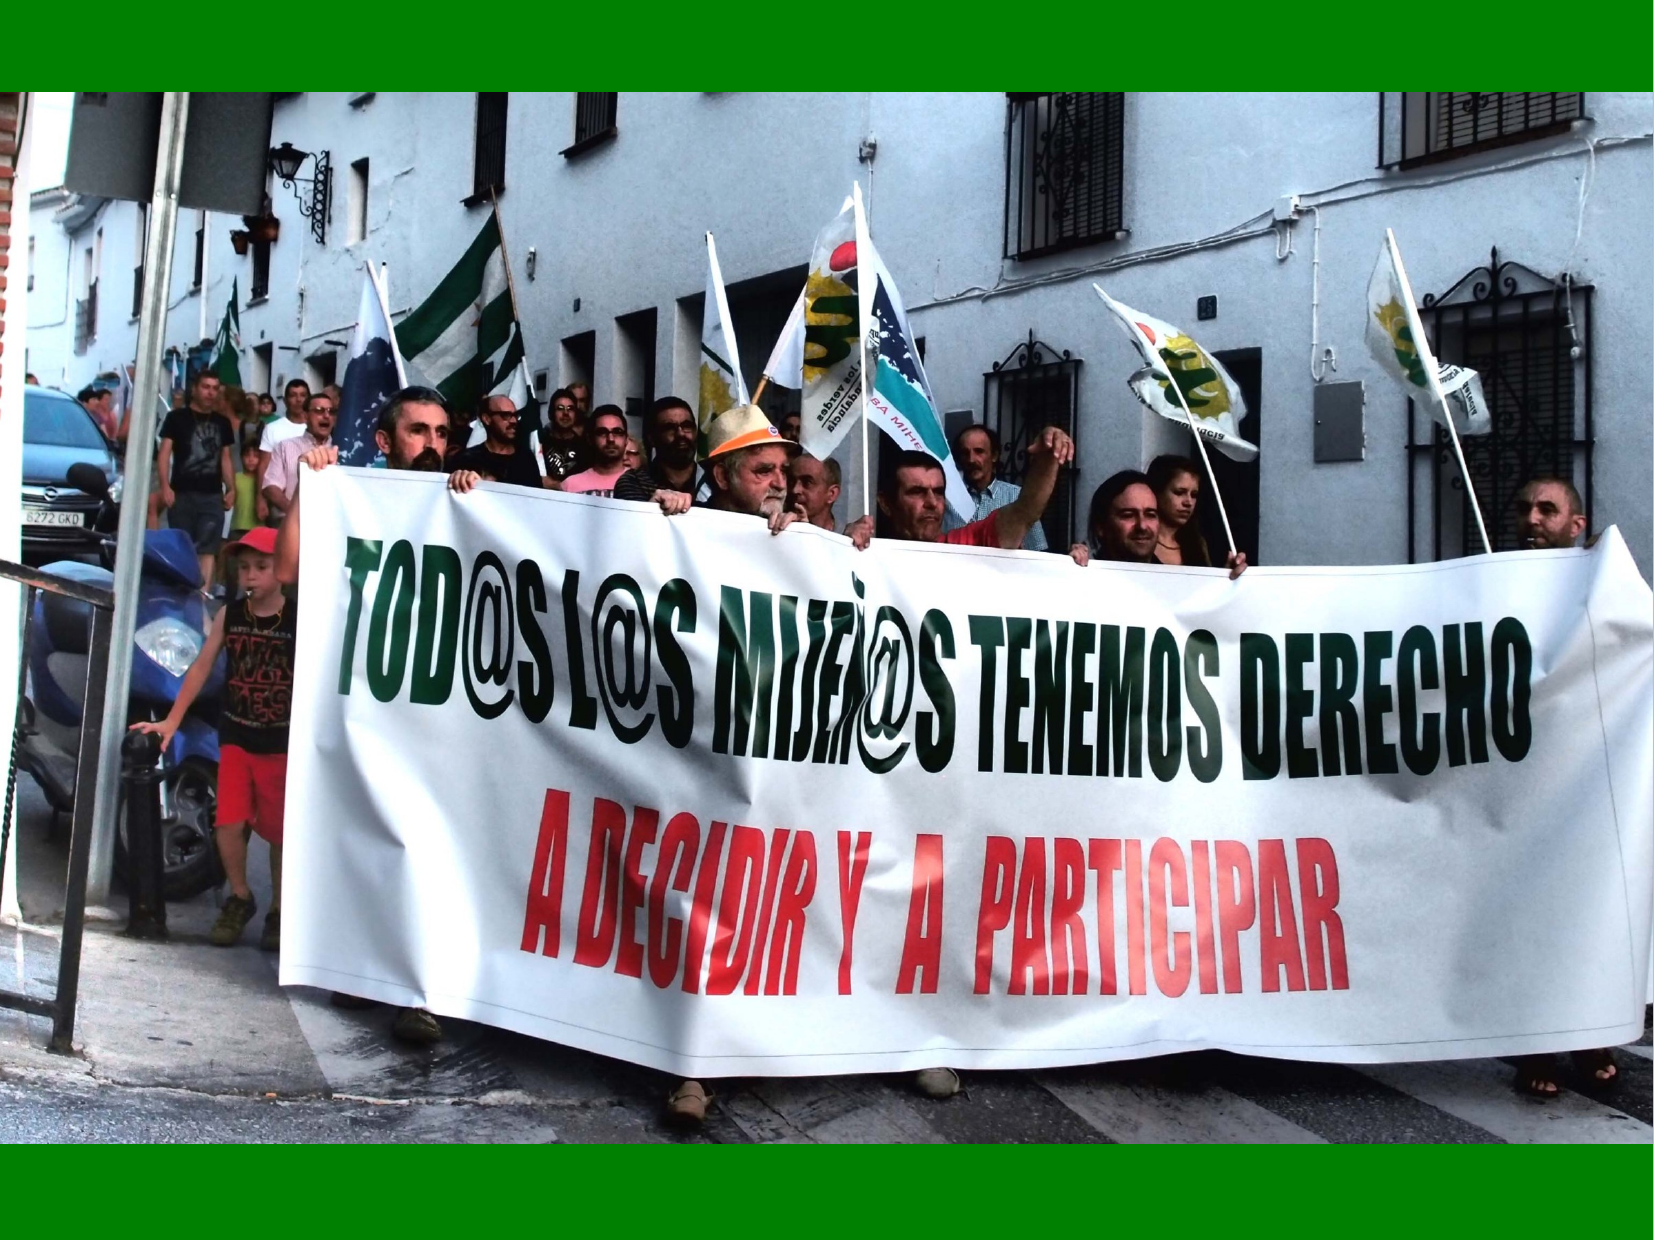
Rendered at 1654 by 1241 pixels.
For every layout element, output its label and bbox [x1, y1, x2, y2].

picture [0, 92, 1653, 1144]
